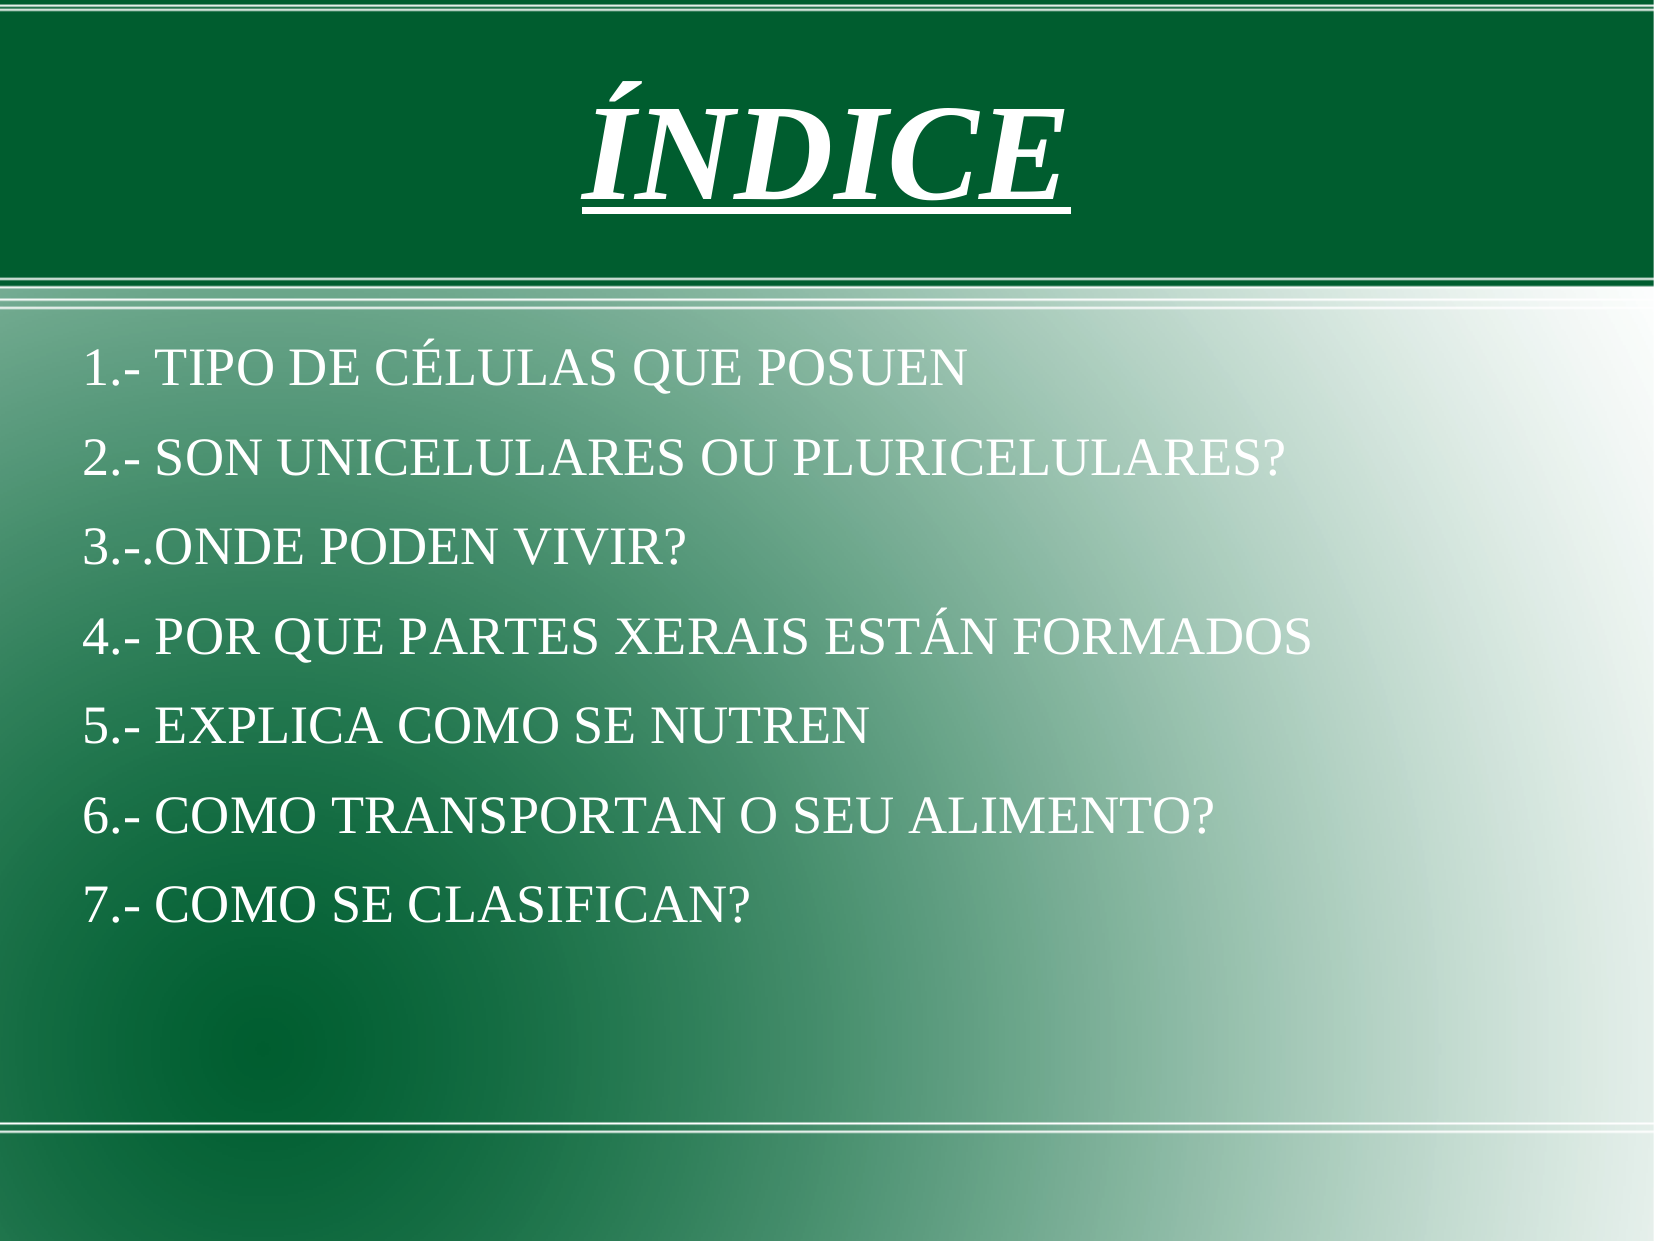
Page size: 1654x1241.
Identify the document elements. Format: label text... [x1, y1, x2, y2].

list 1.- TIPO DE CÉLULAS QUE POSUEN 2.- SON UNICELULARES OU PLURICELULARES? 3.-.ONDE PODEN VIVIR? 4.- POR QUE PARTES XERAIS ESTÁN FORMADOS 5.- EXPLICA COMO SE NUTREN 6.- COMO TRANSPORTAN O SEU ALIMENTO? 7.- COMO SE CLASIFICAN? [82, 337, 1571, 1156]
title ÍNDICE [82, 49, 1571, 257]
picture [0, 0, 1654, 1241]
